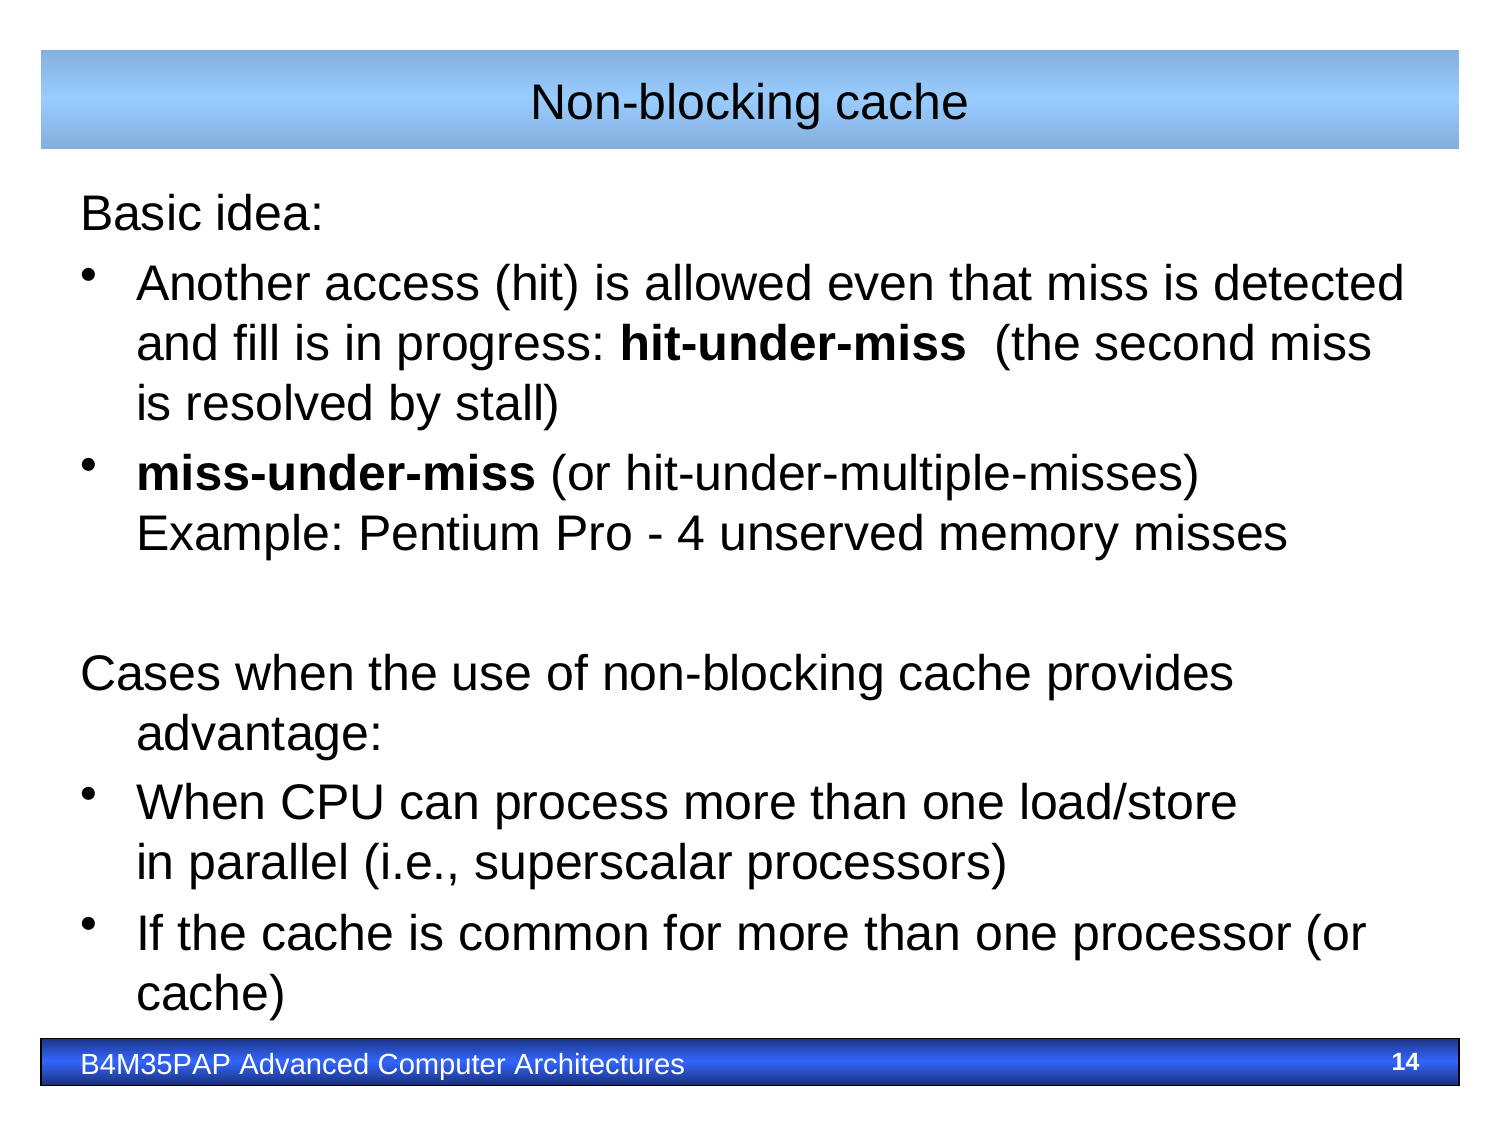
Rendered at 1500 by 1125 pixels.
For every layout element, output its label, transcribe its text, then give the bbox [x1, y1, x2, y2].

list Basic idea: Another access (hit) is allowed even that miss is detected and fill is in progress: hit-under-miss (the second miss is resolved by stall) miss-under-miss (or hit-under-multiple-misses) Example: Pentium Pro - 4 unserved memory misses Cases when the use of non-blocking cache provides advantage: When CPU can process more than one load/store in parallel (i.e., superscalar processors) If the cache is common for more than one processor (or cache) [64, 172, 1436, 1000]
title Non-blocking cache [41, 50, 1459, 149]
